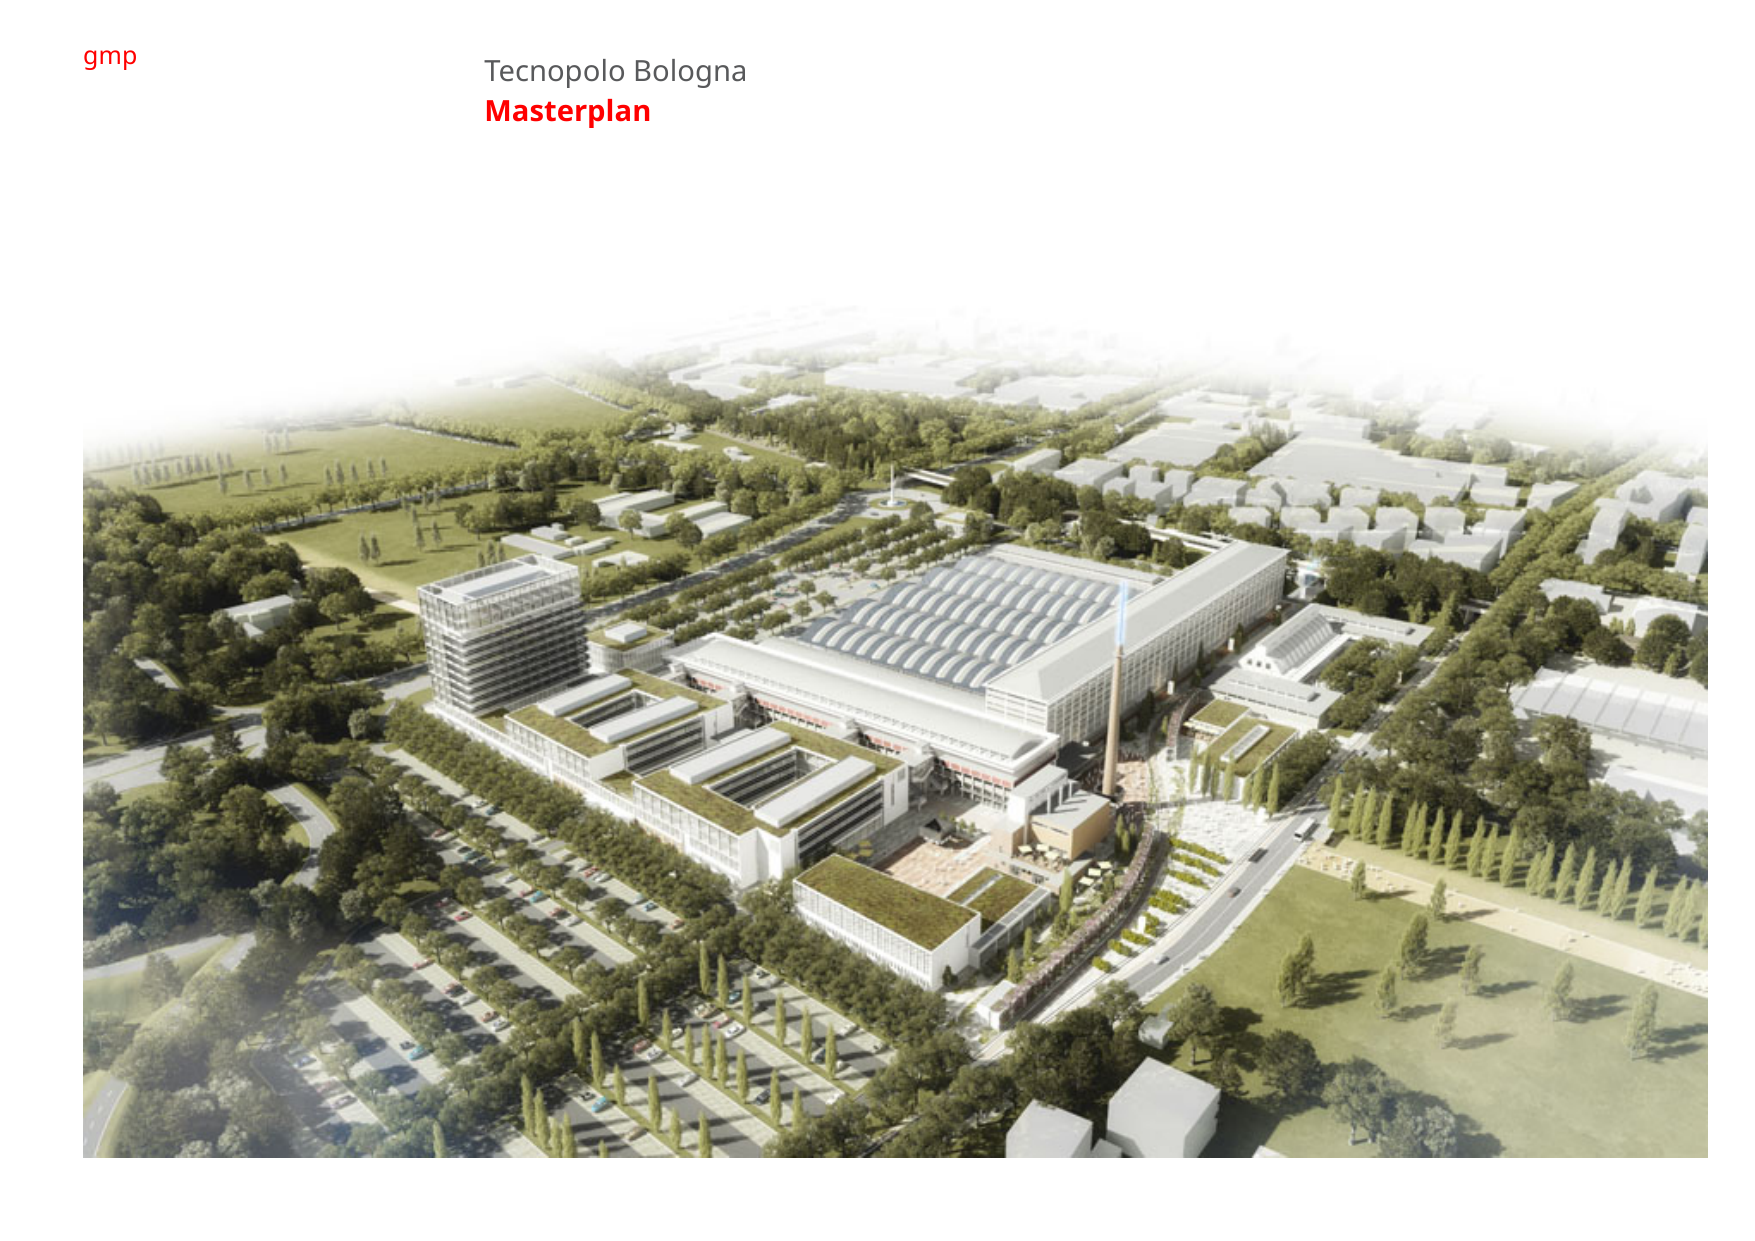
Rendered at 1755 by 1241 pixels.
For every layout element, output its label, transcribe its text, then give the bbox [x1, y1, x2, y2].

list Masterplan [484, 91, 1625, 144]
picture [83, 182, 1708, 1158]
